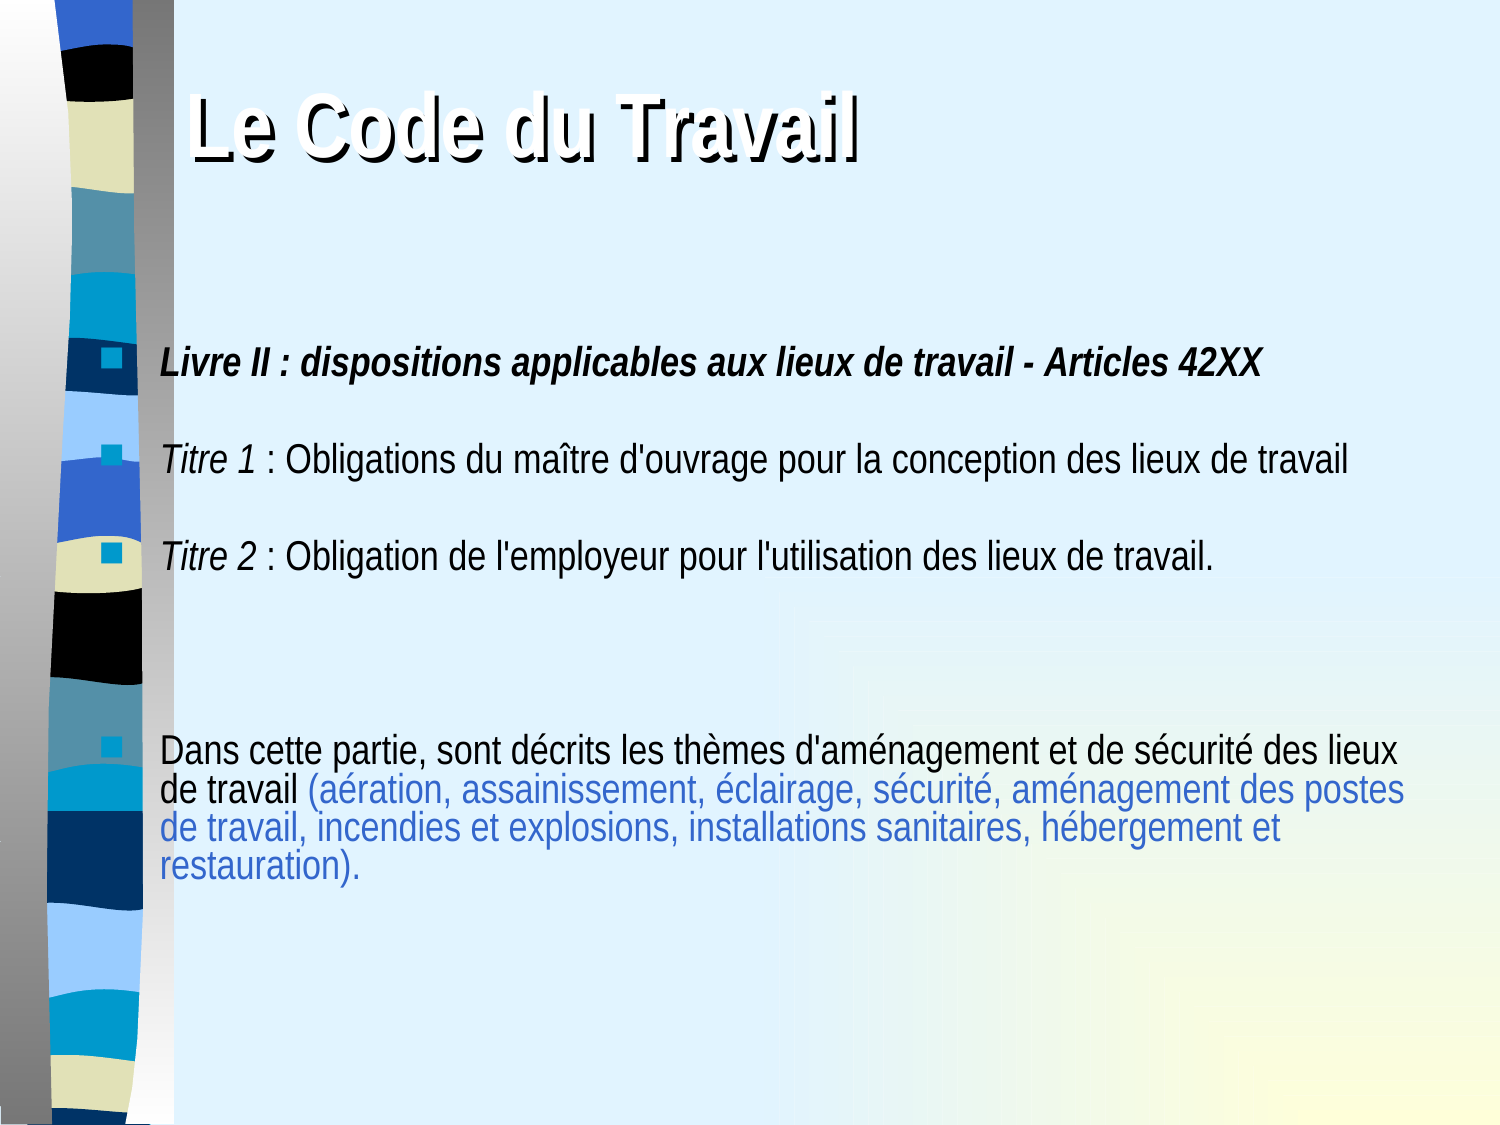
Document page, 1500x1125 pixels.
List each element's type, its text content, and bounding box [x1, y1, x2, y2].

list Livre II : dispositions applicables aux lieux de travail - Articles 42XX Titre 1 : Obligations du maître d'ouvrage pour la conception des lieux de travail Titre 2 : Obligation de l'employeur pour l'utilisation des lieux de travail. Dans cette partie, sont décrits les thèmes d'aménagement et de sécurité des lieux de travail (aération, assainissement, éclairage, sécurité, aménagement des postes de travail, incendies et explosions, installations sanitaires, hébergement et restauration). [88, 338, 1439, 1081]
title Le Code du Travail [150, 30, 1500, 219]
